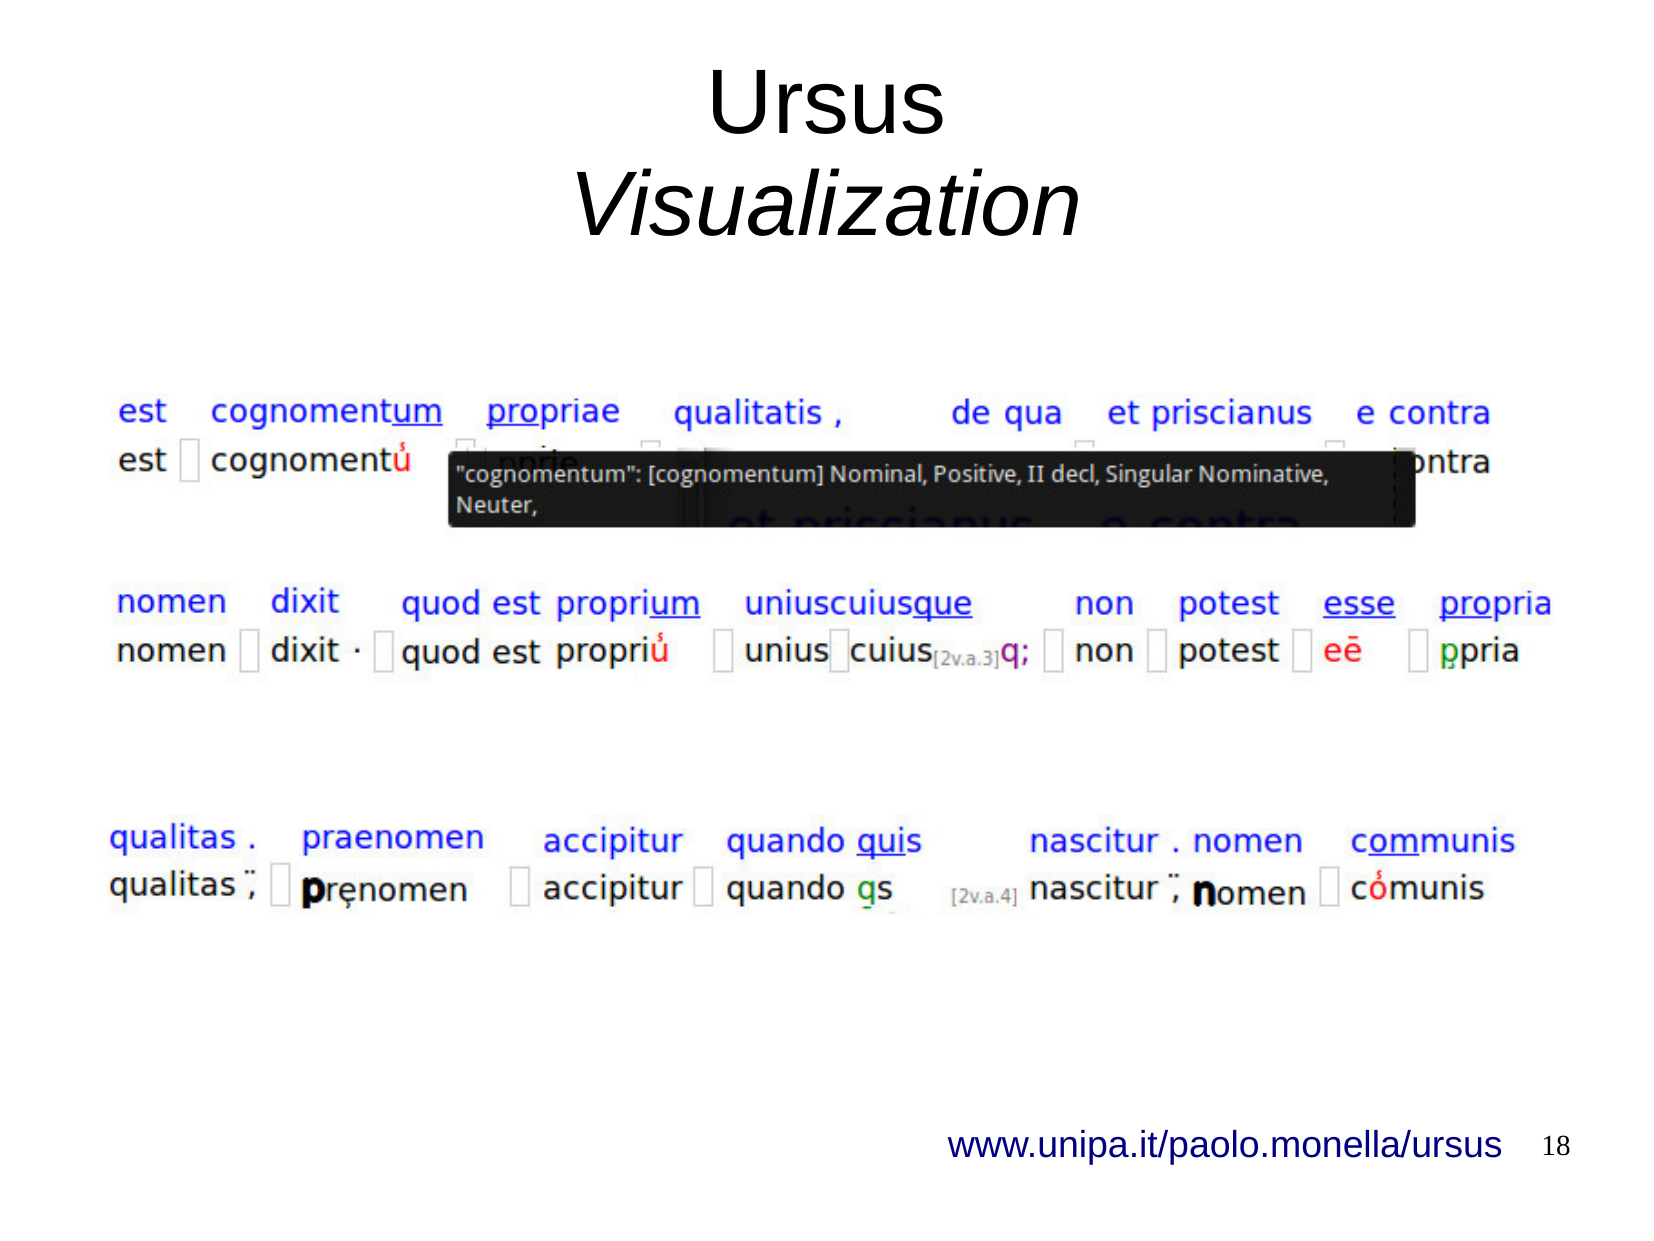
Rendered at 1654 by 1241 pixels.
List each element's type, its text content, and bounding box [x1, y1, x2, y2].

text_box www.unipa.it/paolo.monella/ursus [933, 1116, 1548, 1216]
picture [82, 350, 1554, 945]
title Ursus Visualization [82, 49, 1571, 257]
